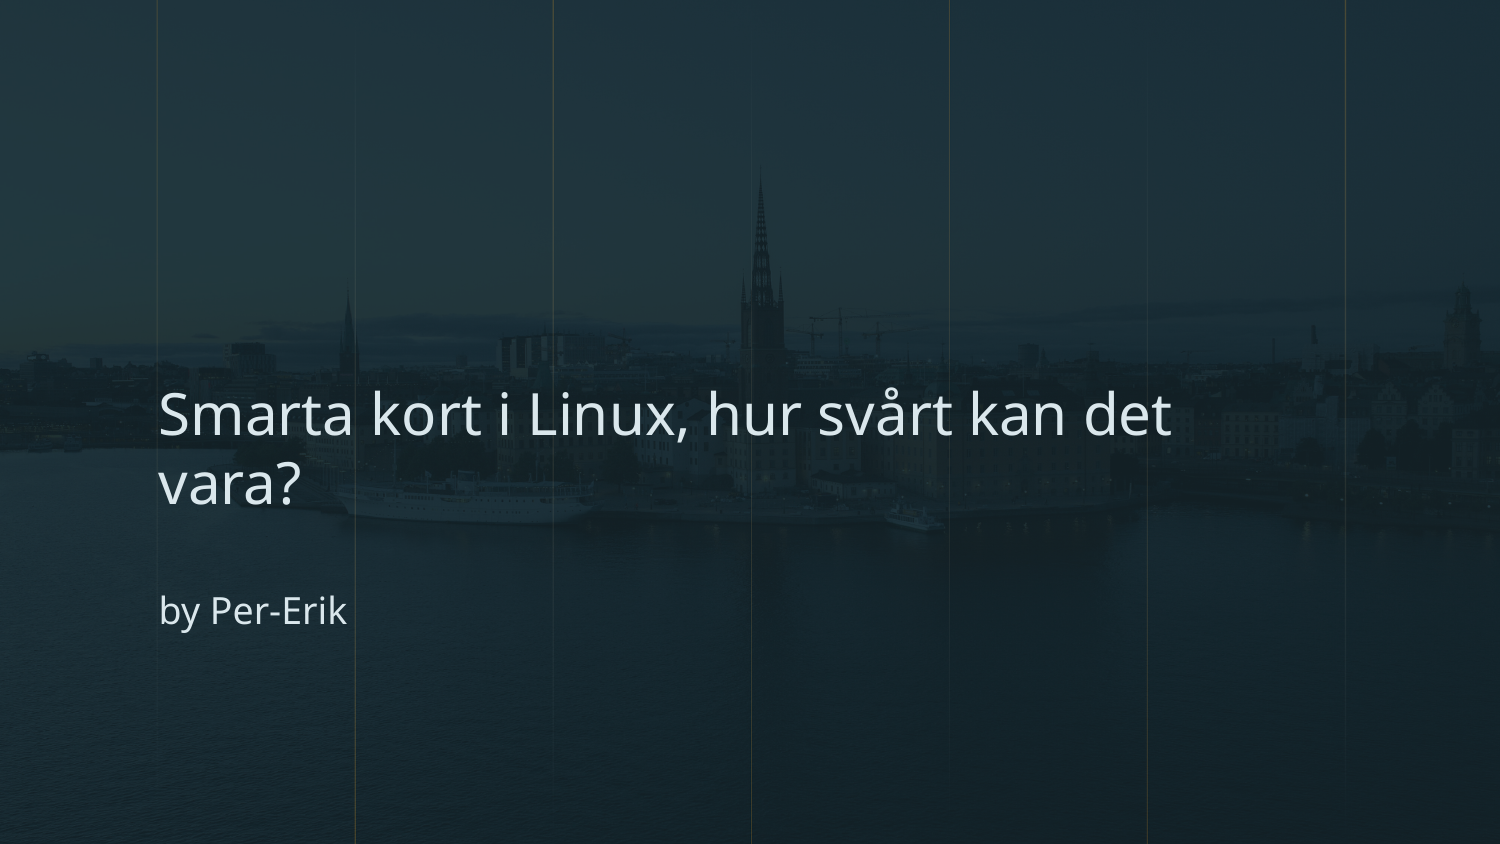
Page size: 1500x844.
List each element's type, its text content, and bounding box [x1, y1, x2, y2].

text_box Smarta kort i Linux, hur svårt kan det vara? by Per-Erik [143, 361, 1211, 591]
picture [0, 0, 1500, 844]
